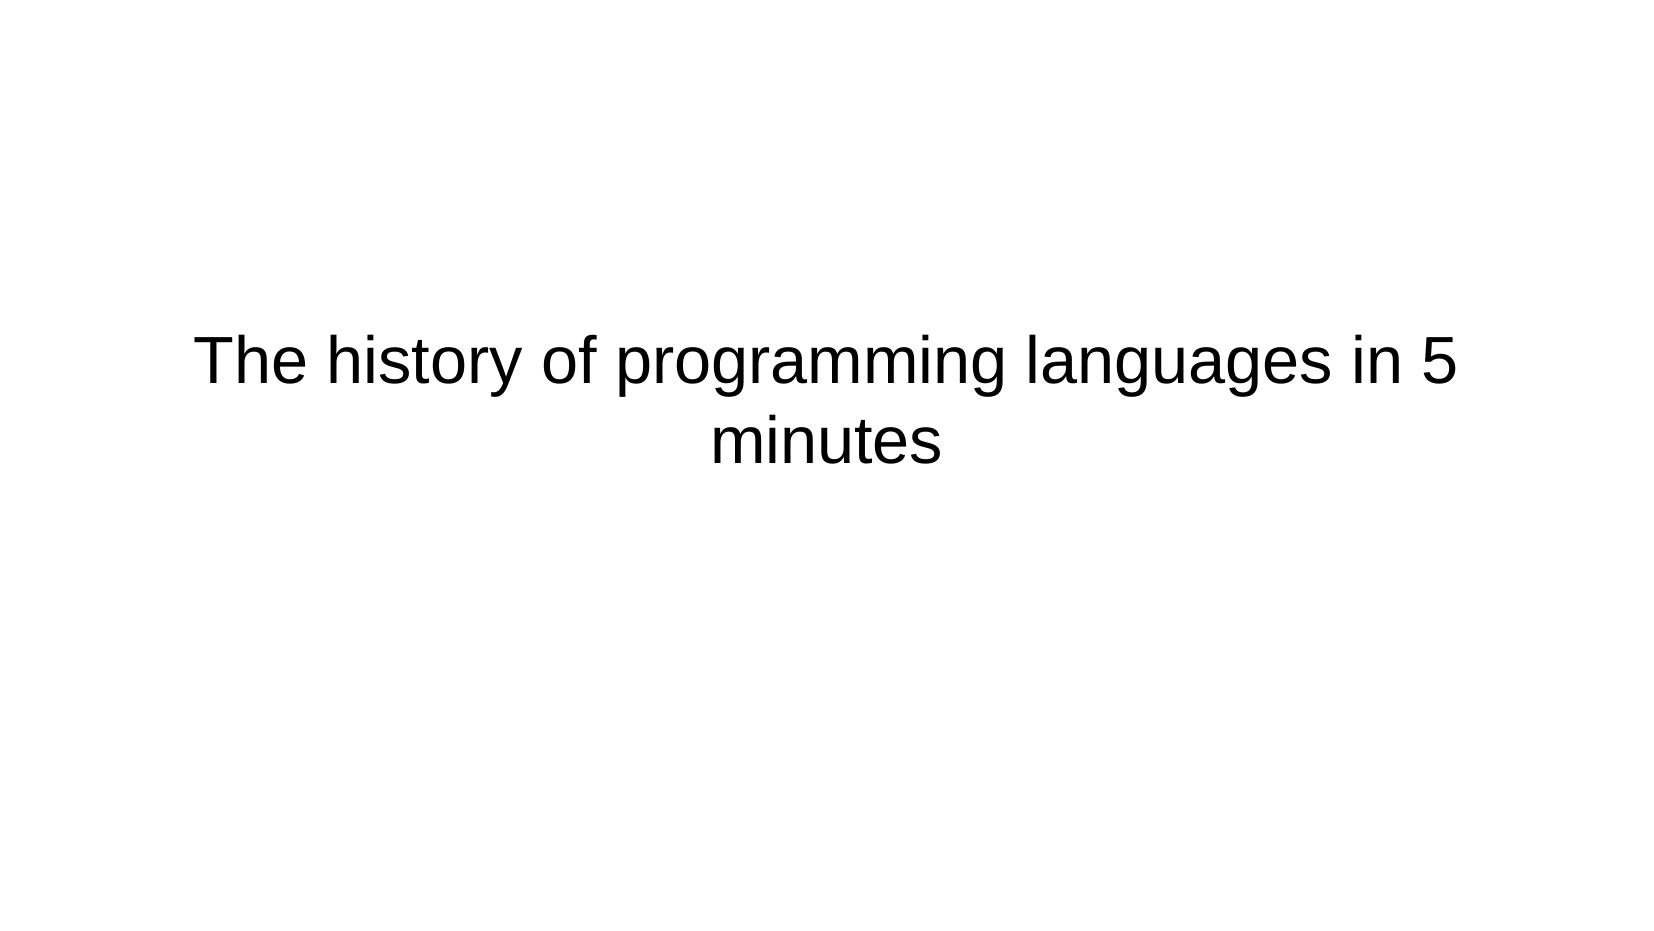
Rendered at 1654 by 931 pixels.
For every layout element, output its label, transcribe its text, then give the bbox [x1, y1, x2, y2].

subtitle The history of programming languages in 5 minutes [82, 127, 1571, 667]
